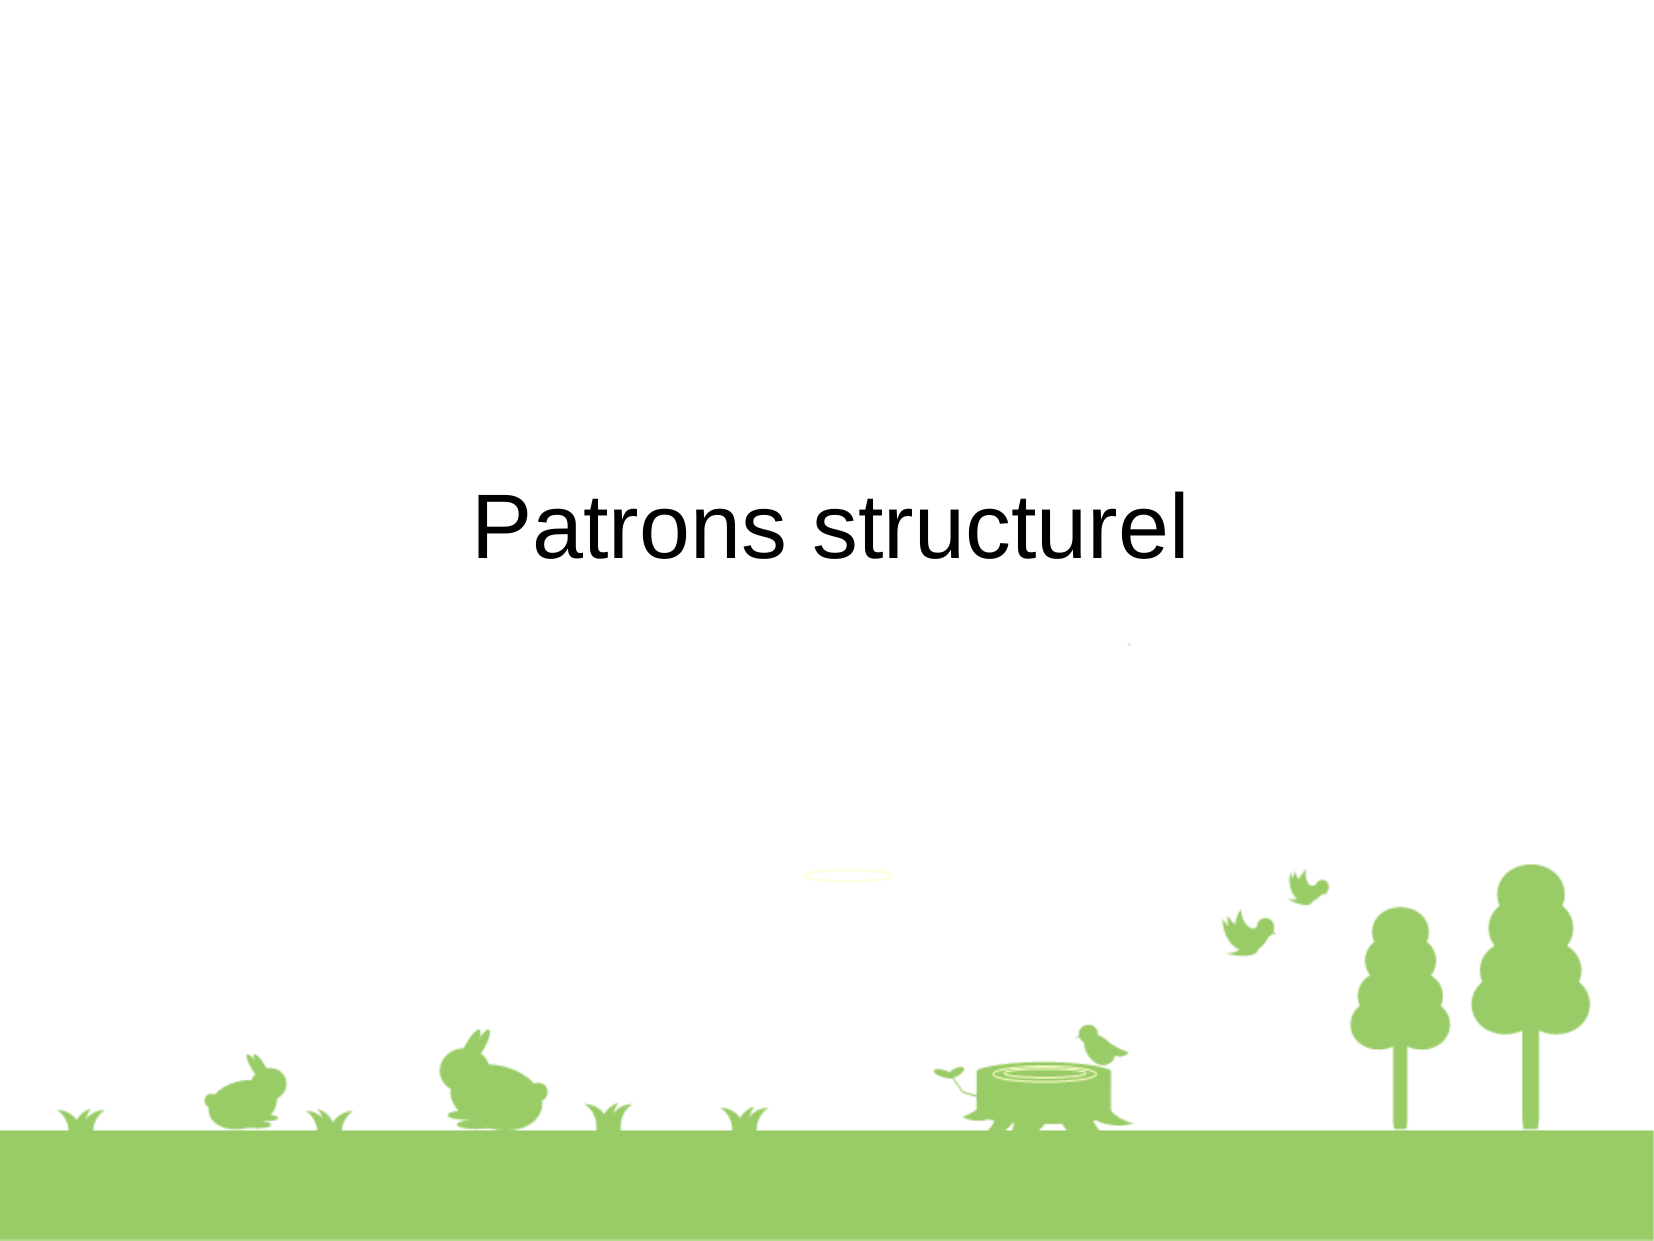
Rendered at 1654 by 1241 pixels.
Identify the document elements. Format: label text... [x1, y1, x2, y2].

picture [0, 0, 1654, 1241]
title Patrons structurel [86, 422, 1576, 631]
